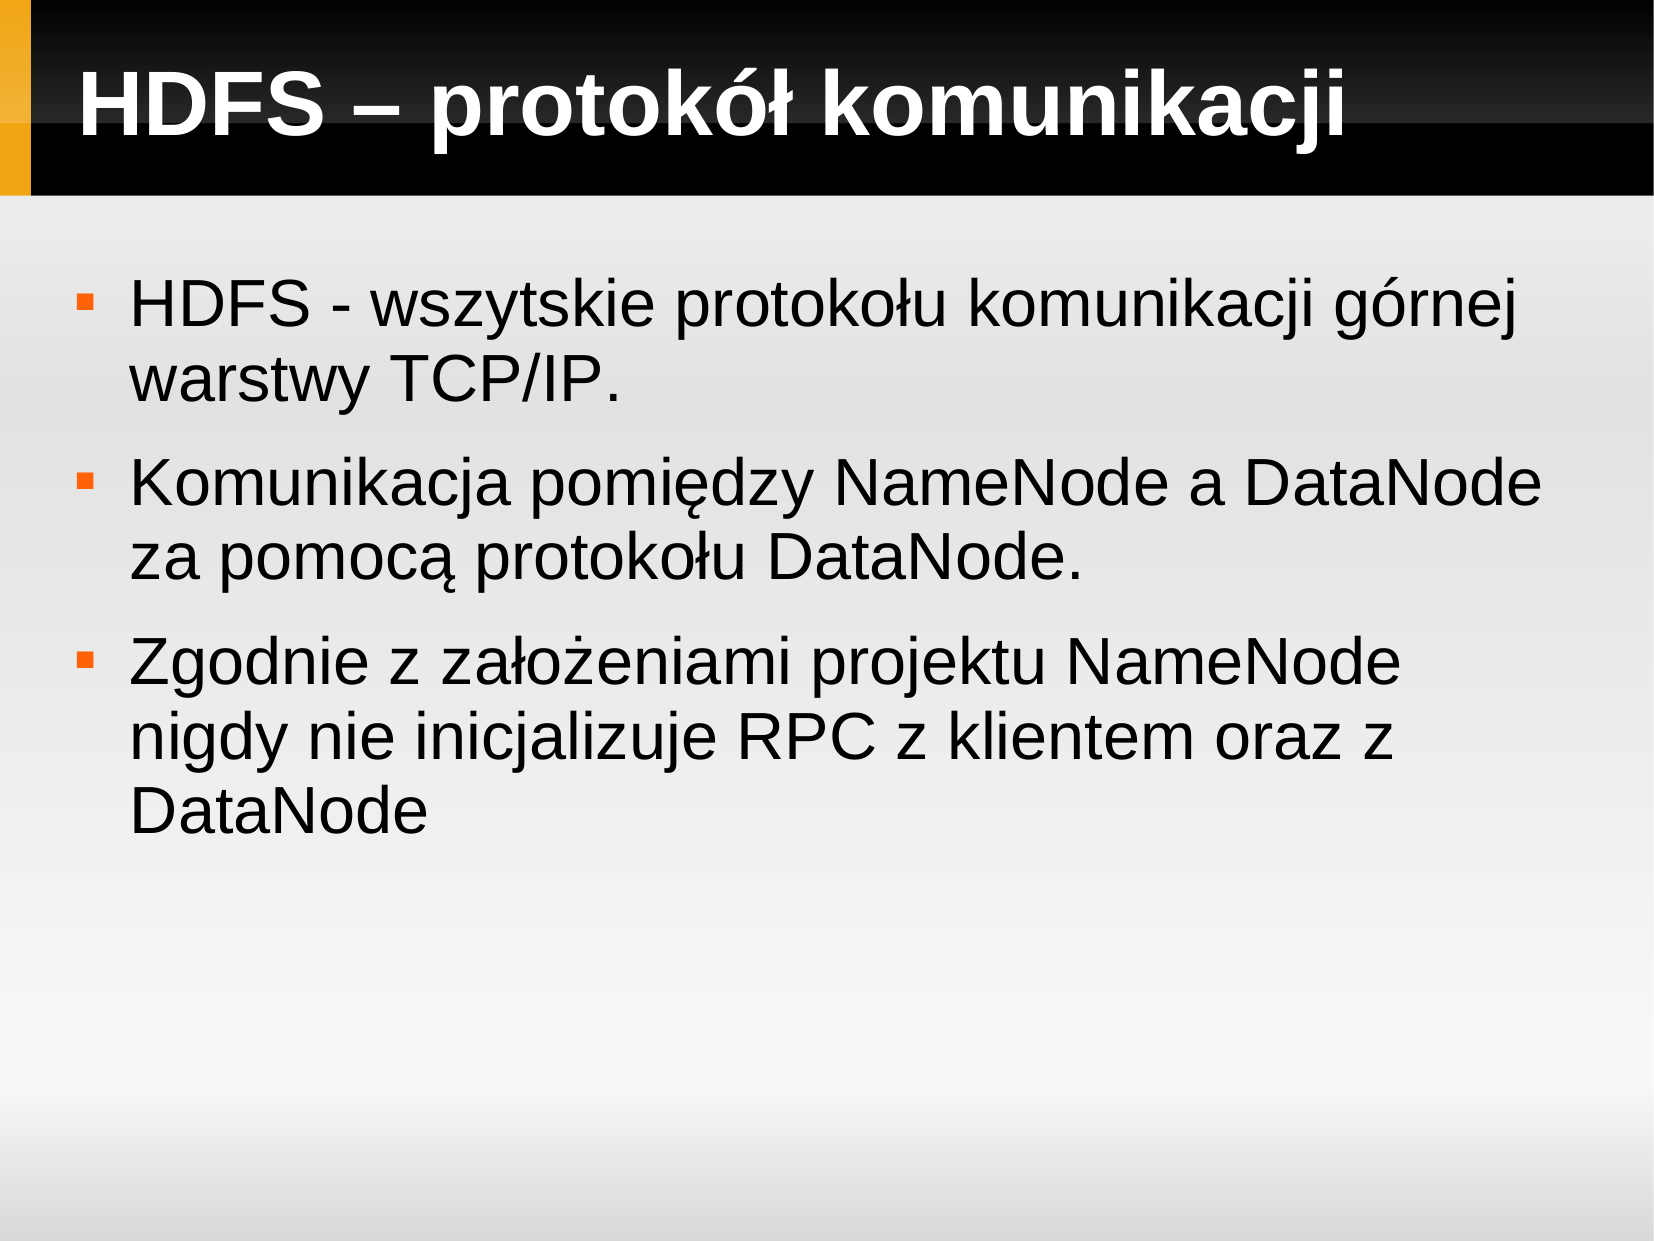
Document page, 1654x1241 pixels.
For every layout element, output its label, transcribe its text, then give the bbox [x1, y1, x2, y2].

title [76, 1, 1565, 207]
list HDFS - wszytskie protokołu komunikacji górnej warstwy TCP/IP. Komunikacja pomiędzy NameNode a DataNode za pomocą protokołu DataNode. Zgodnie z założeniami projektu NameNode nigdy nie inicjalizuje RPC z klientem oraz z DataNode [59, 265, 1548, 1070]
picture [0, 0, 1654, 1241]
title HDFS – protokół komunikacji [77, 7, 1566, 200]
